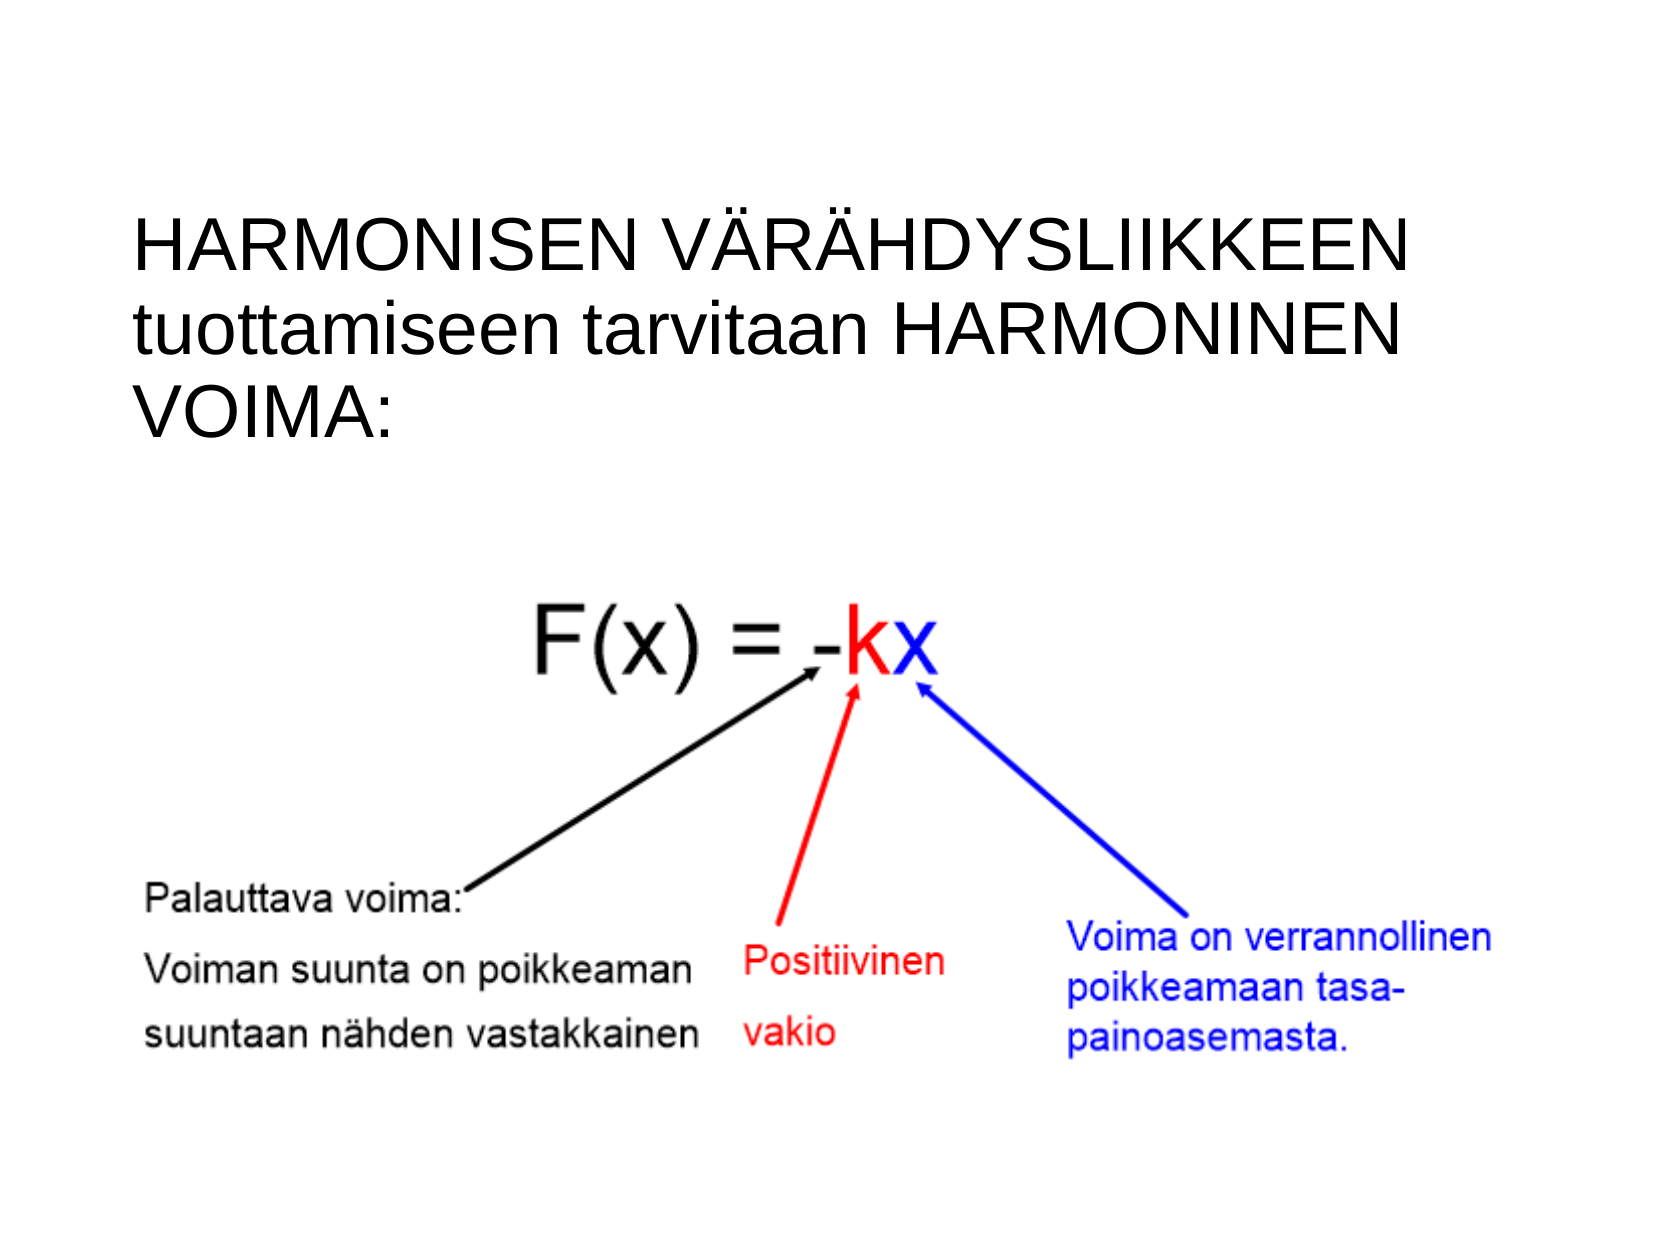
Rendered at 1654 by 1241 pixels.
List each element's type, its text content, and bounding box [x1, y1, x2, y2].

text_box HARMONISEN VÄRÄHDYSLIIKKEEN tuottamiseen tarvitaan HARMONINEN VOIMA: [118, 191, 1585, 458]
picture [88, 539, 1560, 1114]
